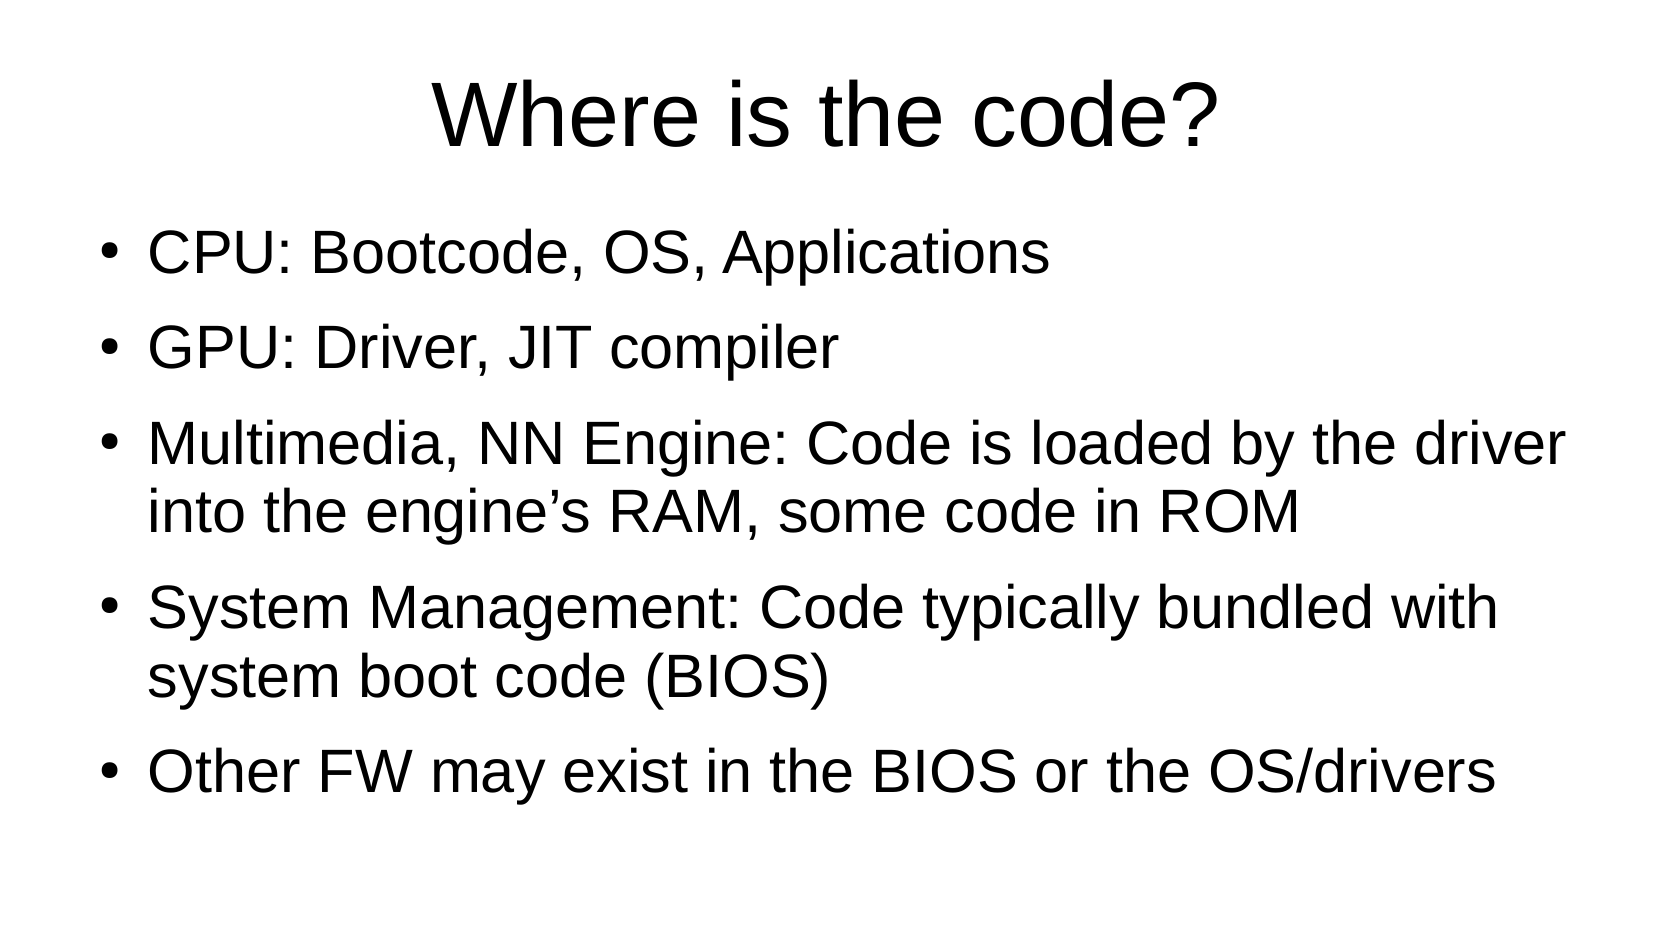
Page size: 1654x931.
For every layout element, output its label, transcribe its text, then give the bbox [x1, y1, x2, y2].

title Where is the code? [82, 37, 1571, 193]
list CPU: Bootcode, OS, Applications GPU: Driver, JIT compiler Multimedia, NN Engine: Code is loaded by the driver into the engine’s RAM, some code in ROM System Management: Code typically bundled with system boot code (BIOS) Other FW may exist in the BIOS or the OS/drivers [82, 217, 1571, 901]
